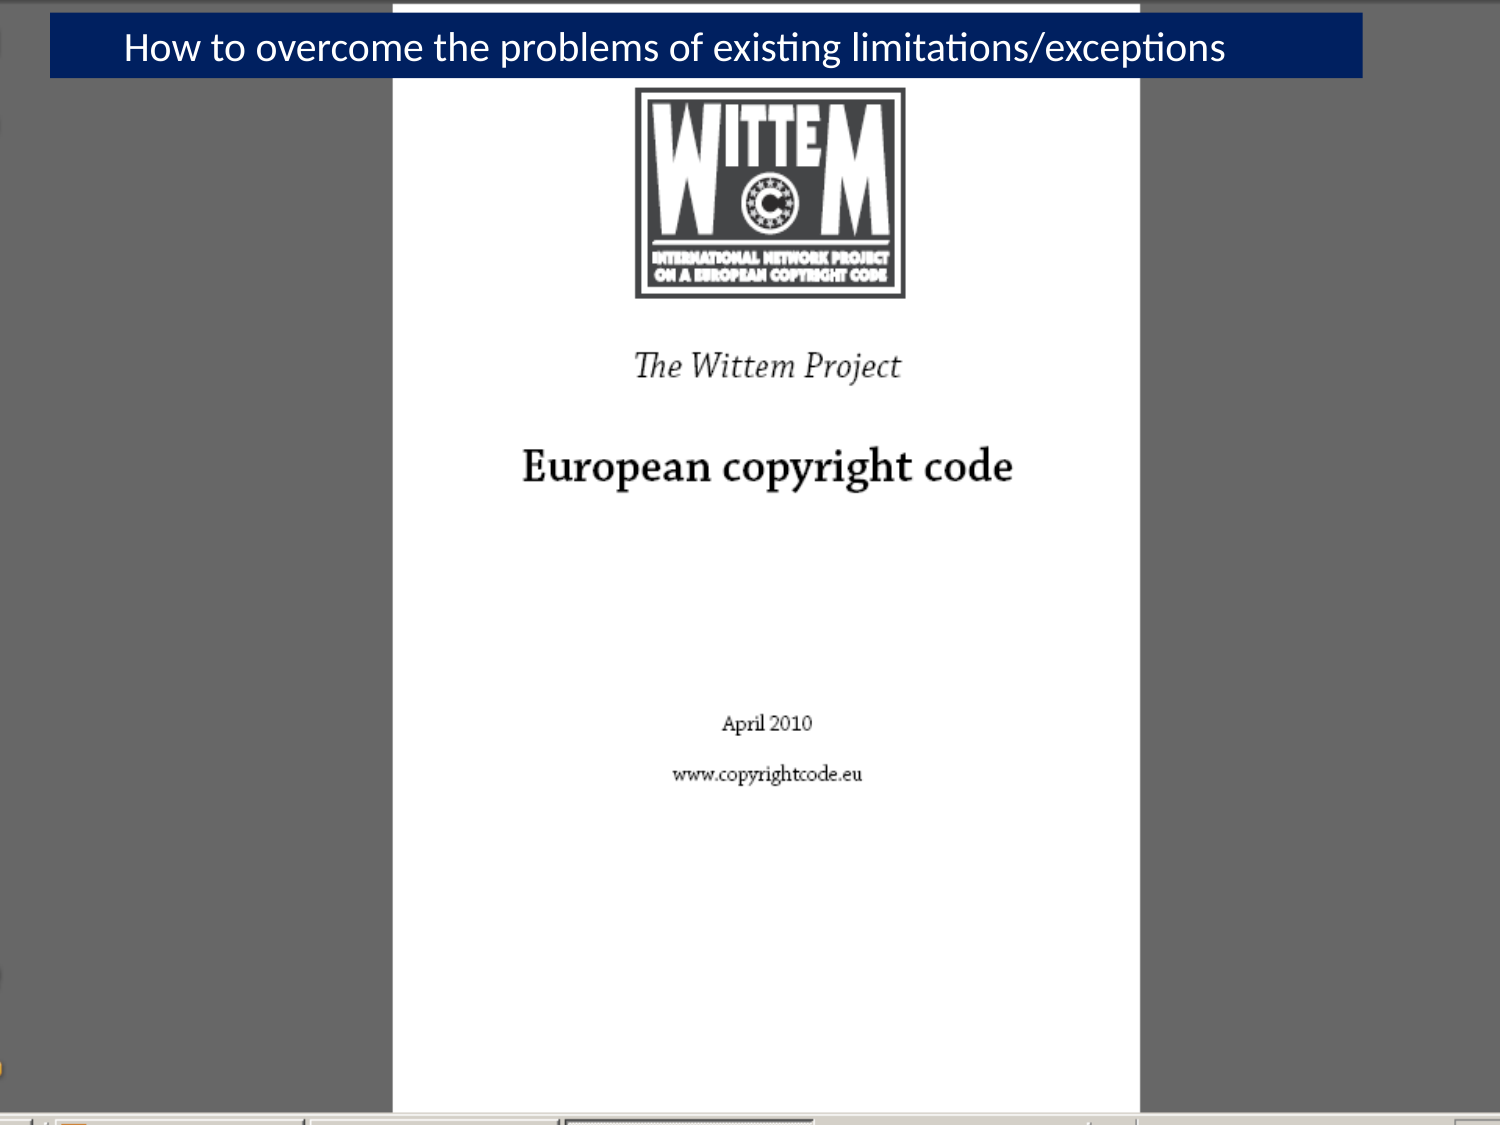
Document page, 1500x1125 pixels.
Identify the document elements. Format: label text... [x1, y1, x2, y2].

text_box How to overcome the problems of existing limitations/exceptions [50, 12, 1363, 79]
picture [0, 0, 1500, 1125]
